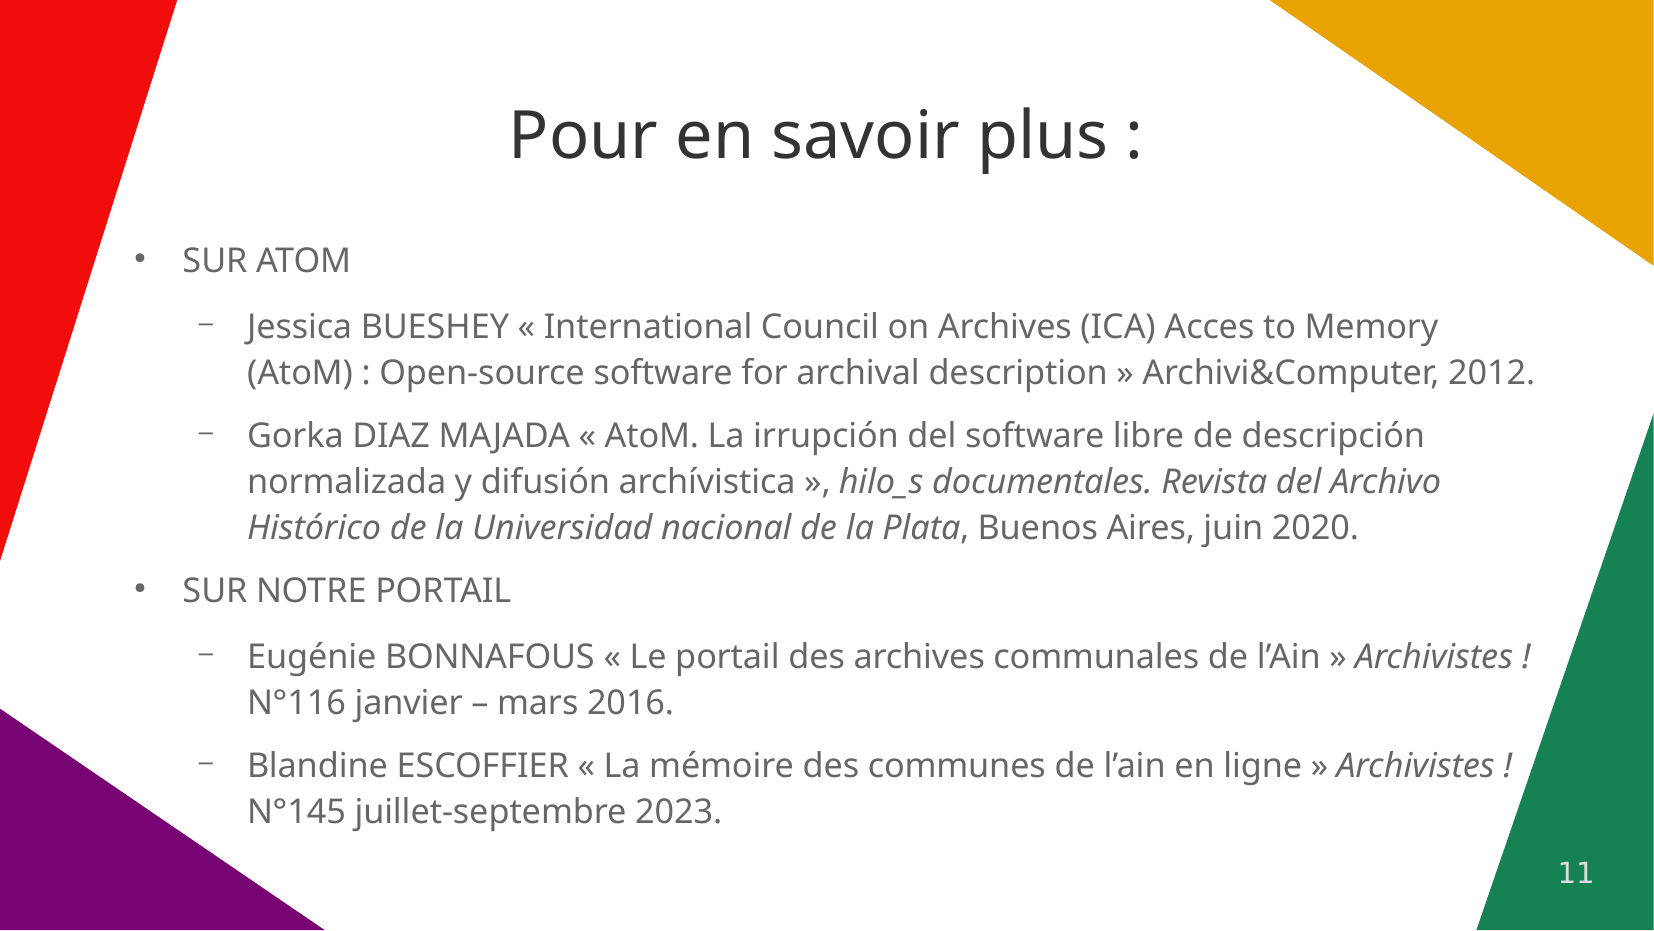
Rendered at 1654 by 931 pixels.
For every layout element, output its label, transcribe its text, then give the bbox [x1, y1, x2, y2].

title Pour en savoir plus : [118, 59, 1536, 207]
list SUR ATOM Jessica BUESHEY « International Council on Archives (ICA) Acces to Memory (AtoM) : Open-source software for archival description » Archivi&Computer, 2012. Gorka DIAZ MAJADA « AtoM. La irrupción del software libre de descripción normalizada y difusión archívistica », hilo_s documentales. Revista del Archivo Histórico de la Universidad nacional de la Plata, Buenos Aires, juin 2020. SUR NOTRE PORTAIL Eugénie BONNAFOUS « Le portail des archives communales de l’Ain » Archivistes ! N°116 janvier – mars 2016. Blandine ESCOFFIER « La mémoire des communes de l’ain en ligne » Archivistes ! N°145 juillet-septembre 2023. [118, 236, 1536, 890]
